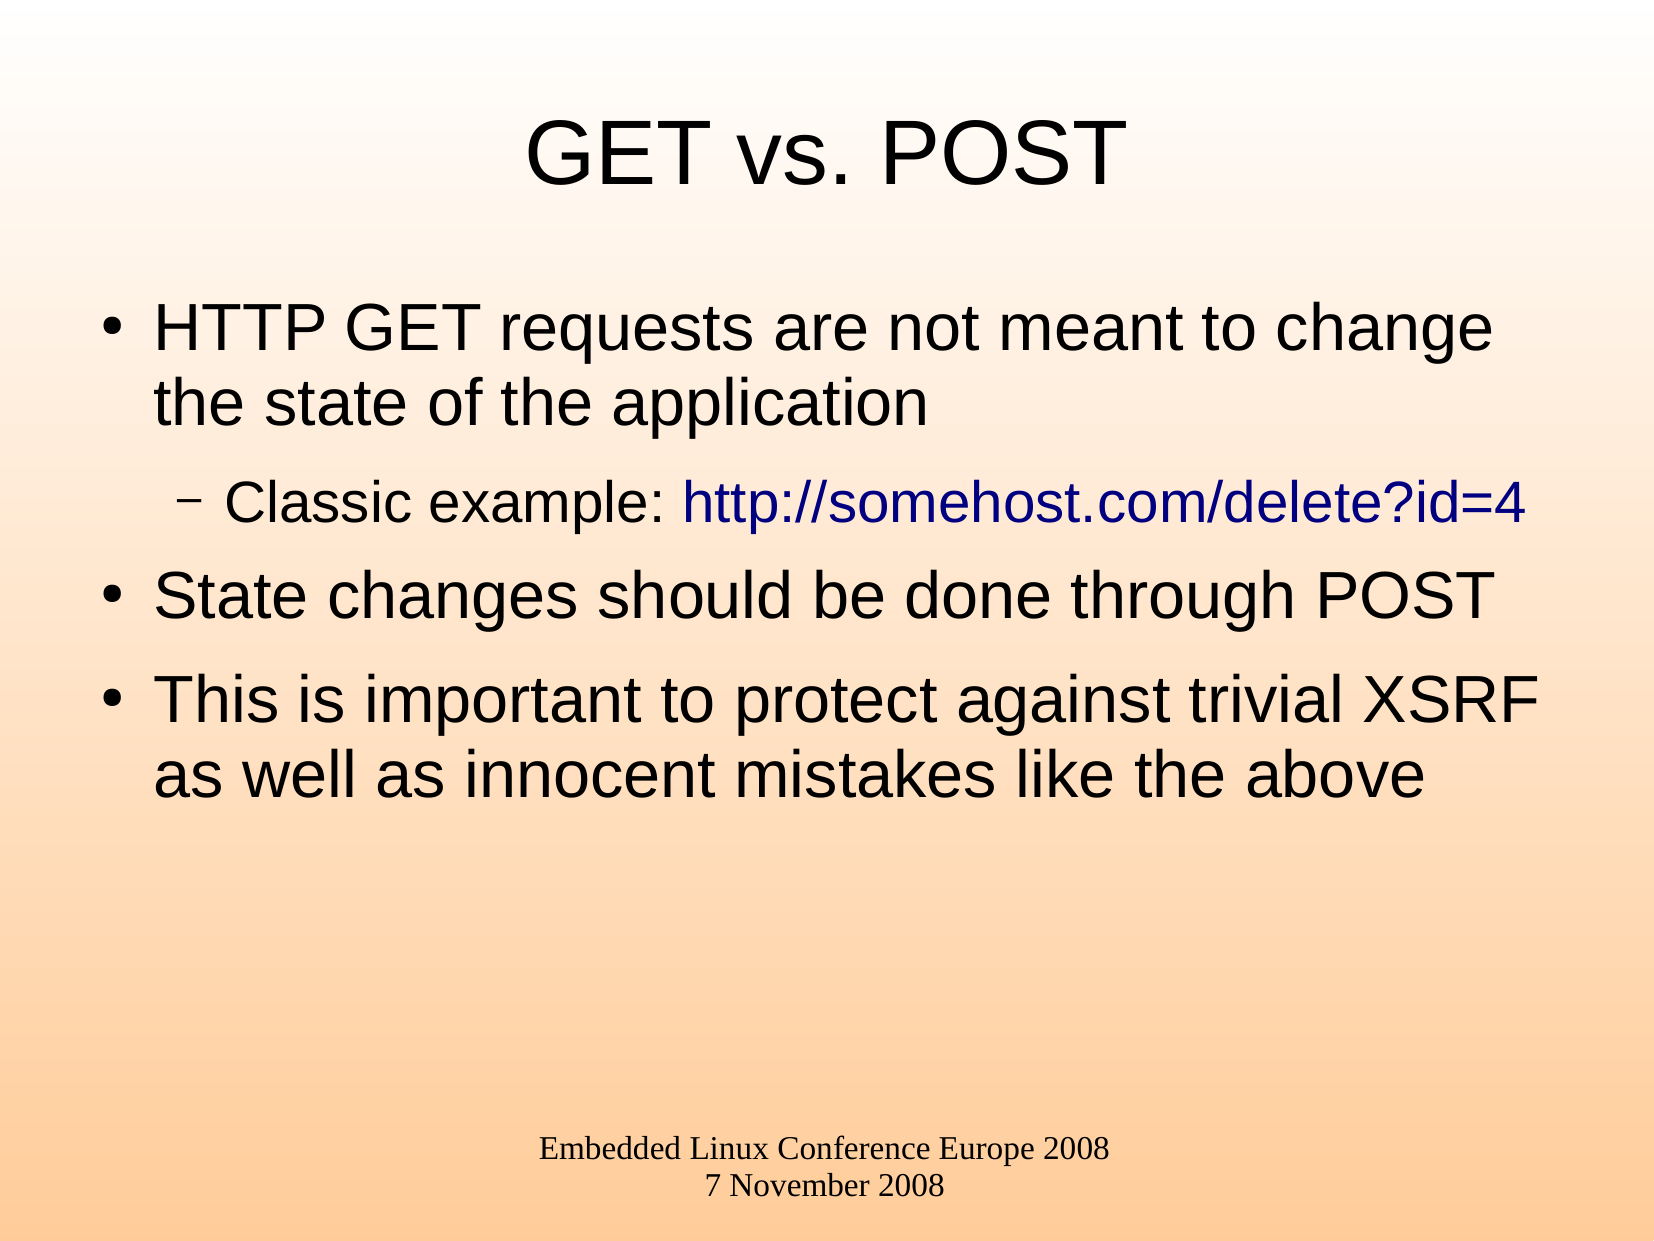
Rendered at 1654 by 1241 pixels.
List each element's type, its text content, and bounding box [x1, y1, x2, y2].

title GET vs. POST [82, 49, 1571, 257]
list HTTP GET requests are not meant to change the state of the application Classic example: http://somehost.com/delete?id=4 State changes should be done through POST This is important to protect against trivial XSRF as well as innocent mistakes like the above [82, 290, 1571, 1094]
